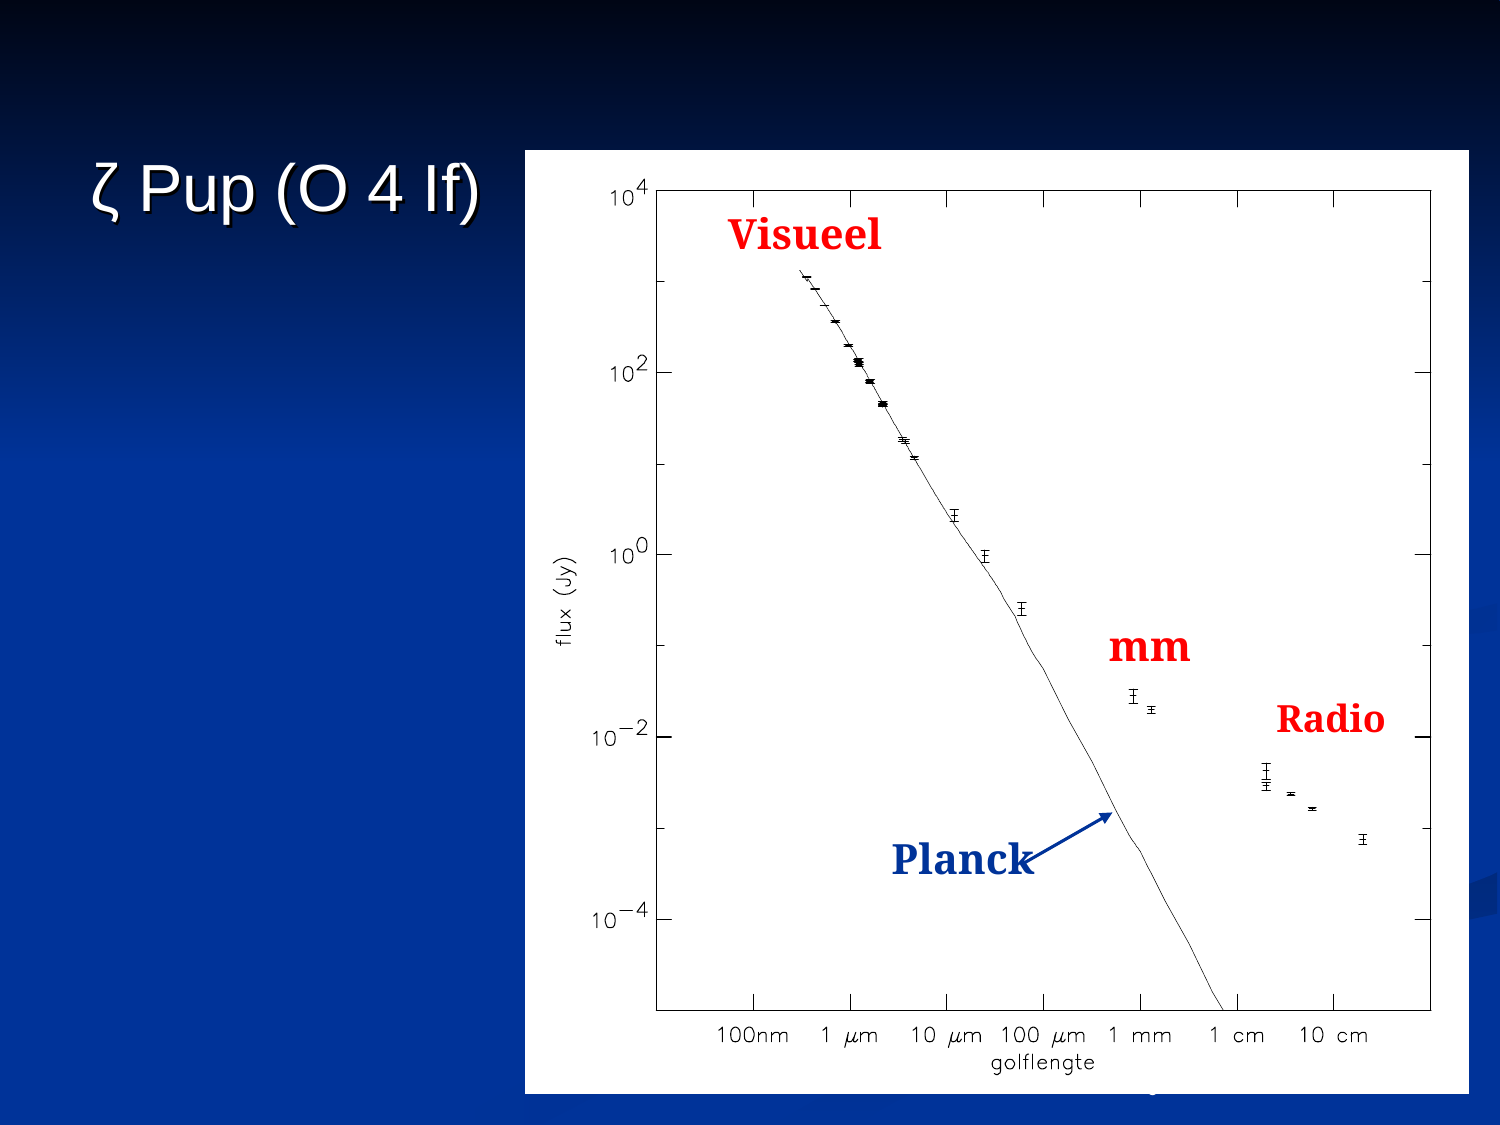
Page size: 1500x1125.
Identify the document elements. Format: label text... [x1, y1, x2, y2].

picture [525, 149, 1469, 1094]
list ζ Pup (O 4 If) [75, 137, 1426, 1005]
text_box Visueel [713, 200, 898, 266]
text_box Wega, 7 mei 2005 [975, 1094, 1426, 1104]
text_box Radio [1237, 687, 1426, 748]
text_box mm [1094, 612, 1207, 679]
text_box Planck [876, 825, 1050, 891]
